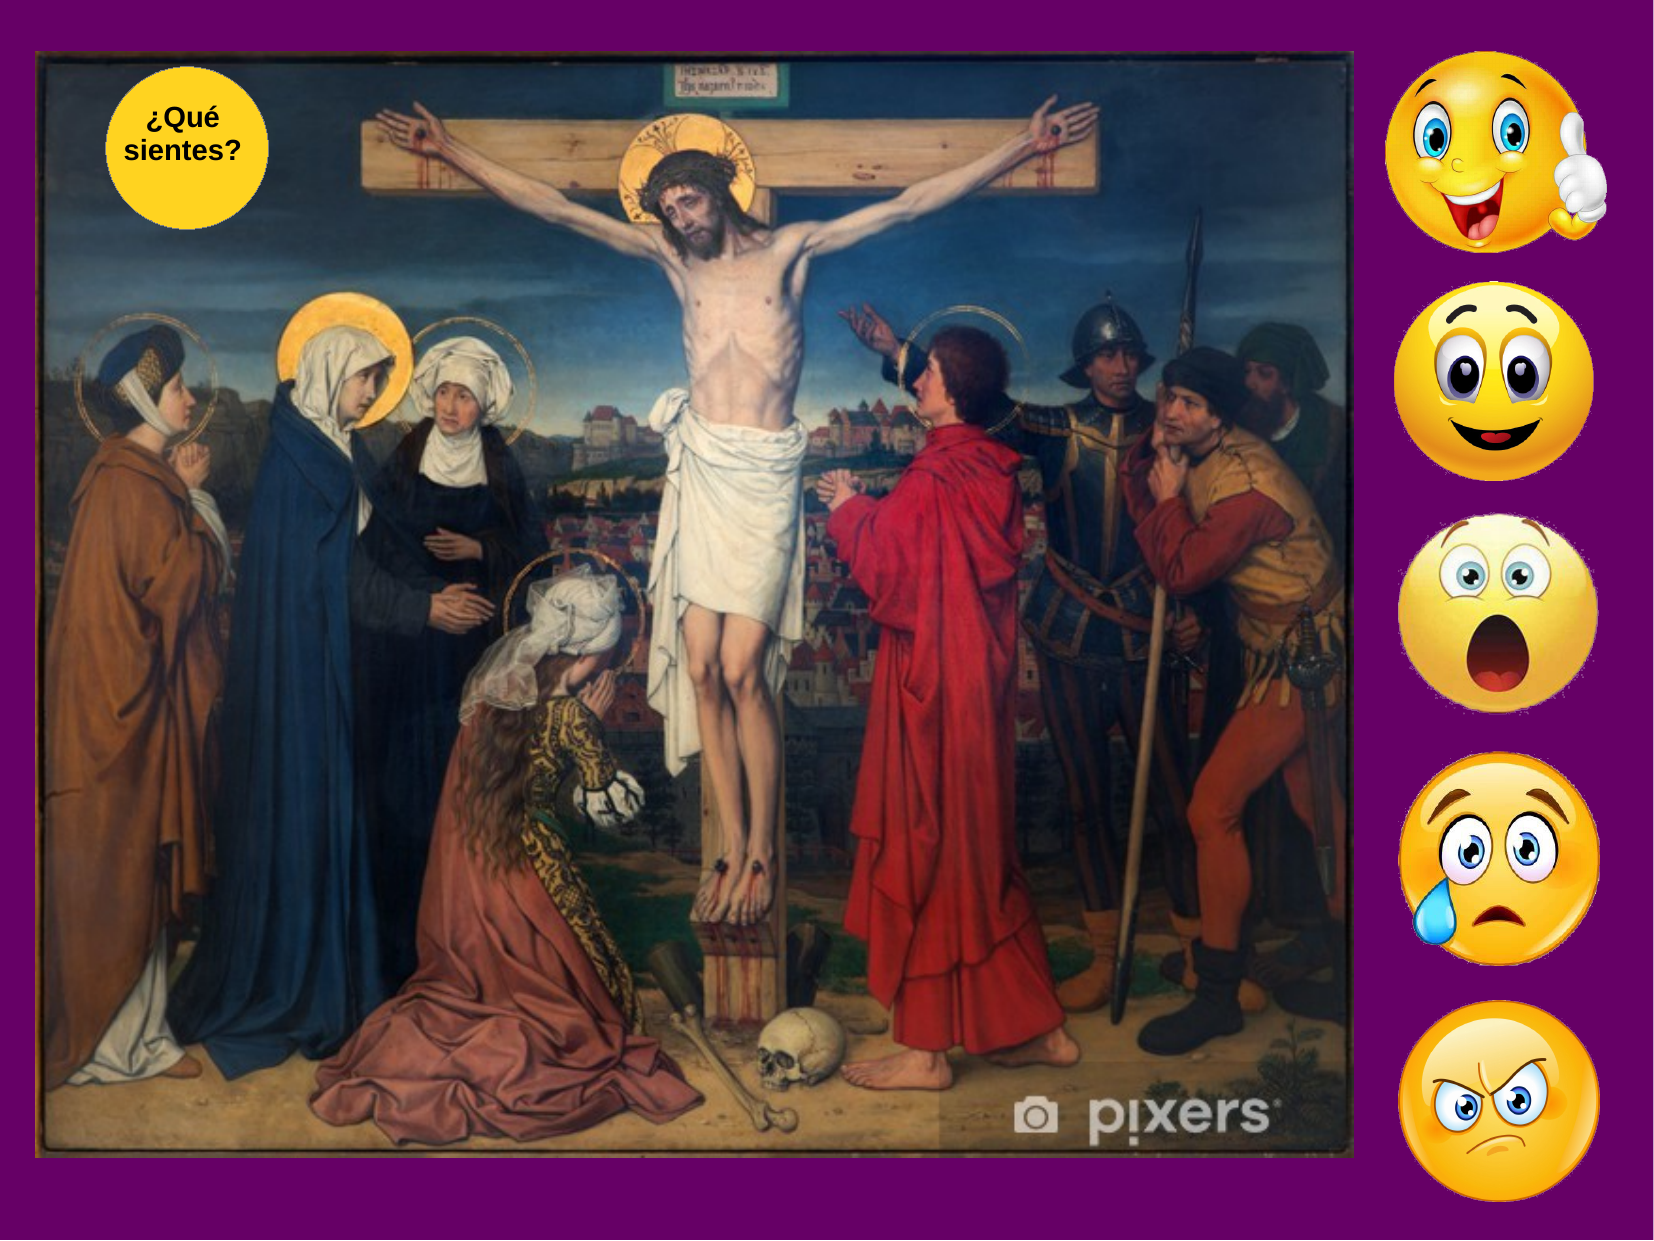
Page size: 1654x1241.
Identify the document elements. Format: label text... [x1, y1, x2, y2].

picture [1385, 51, 1607, 253]
picture [1398, 751, 1600, 966]
picture [1393, 281, 1594, 481]
picture [1398, 1000, 1600, 1202]
text_box [114, 184, 261, 230]
picture [35, 51, 1354, 1158]
text_box ¿Qué sientes? [108, 93, 273, 184]
text_box [127, 66, 247, 93]
picture [1398, 512, 1600, 720]
